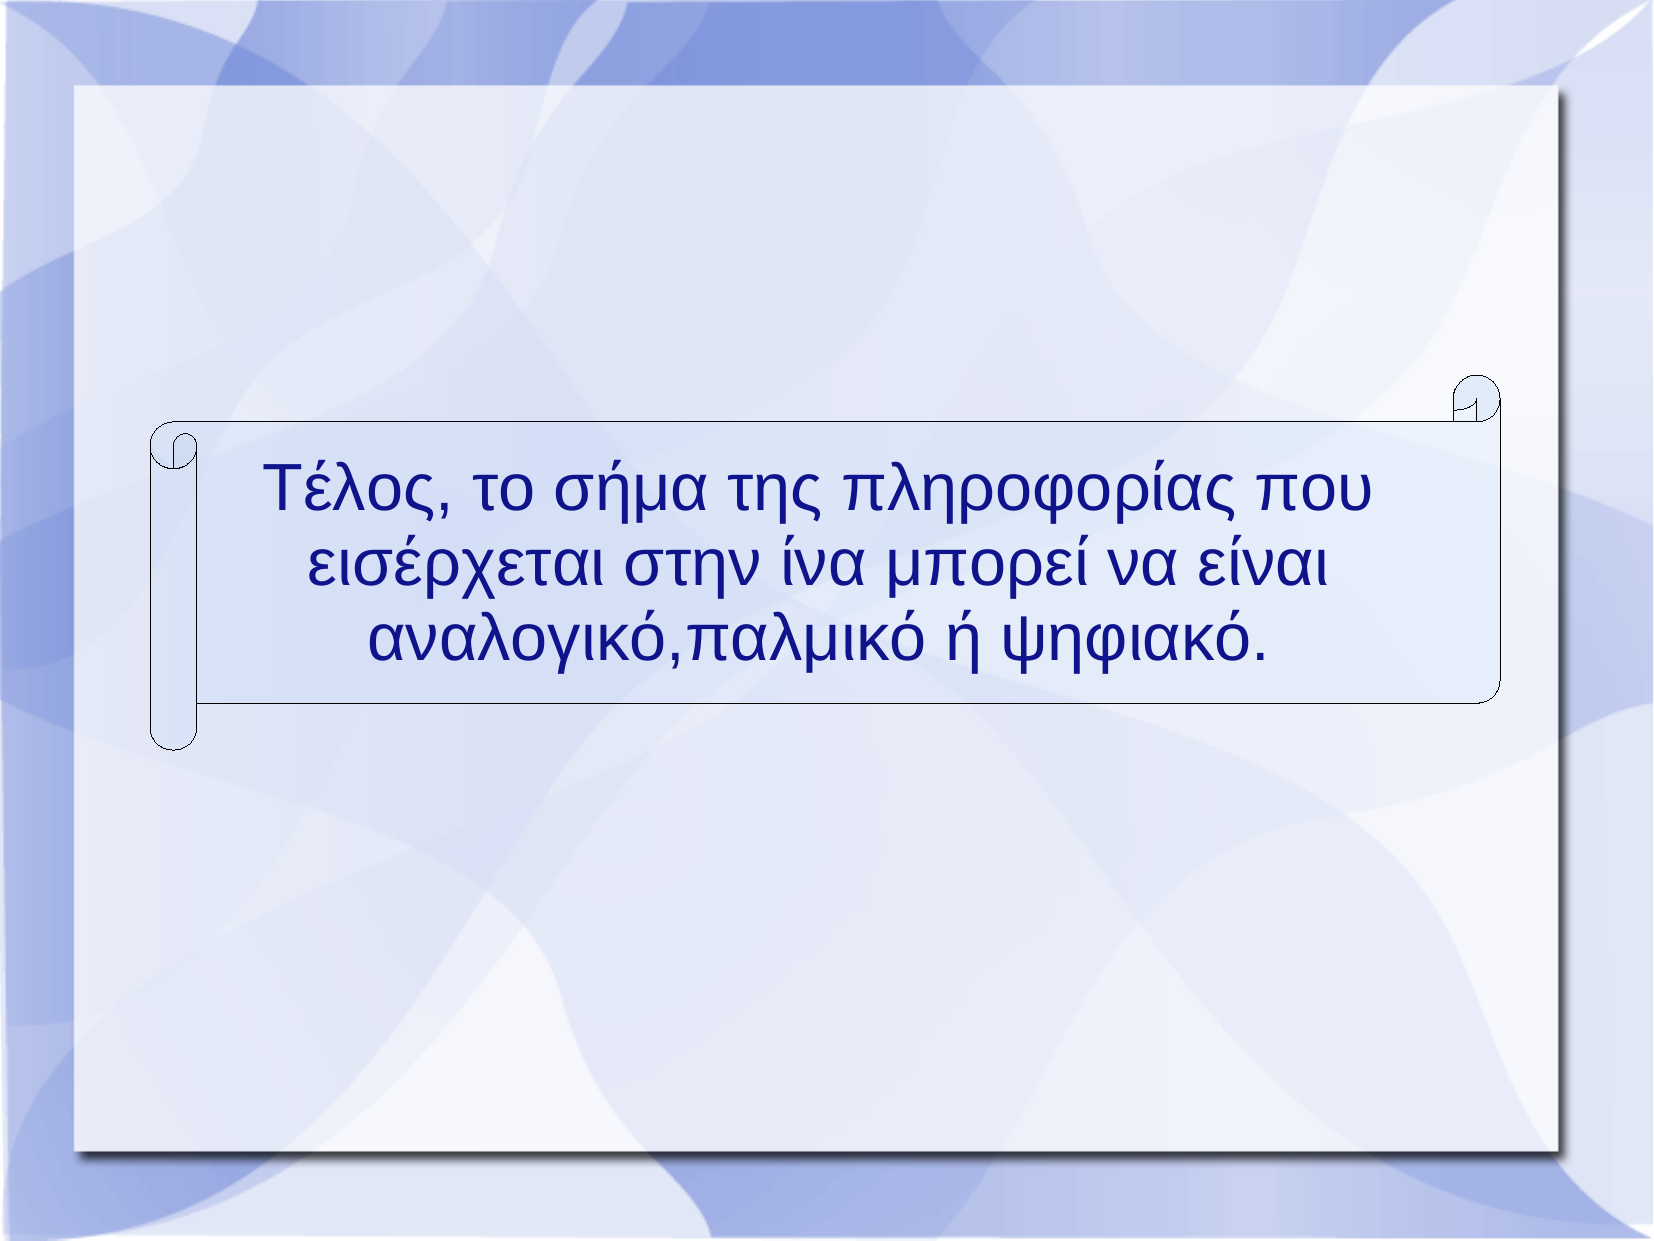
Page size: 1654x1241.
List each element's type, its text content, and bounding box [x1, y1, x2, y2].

text_box [150, 375, 1501, 751]
picture [0, 0, 1654, 1241]
list Τέλος, το σήμα της πληροφορίας που εισέρχεται στην ίνα μπορεί να είναι αναλογικό,παλμικό ή ψηφιακό. [104, 450, 1463, 1086]
